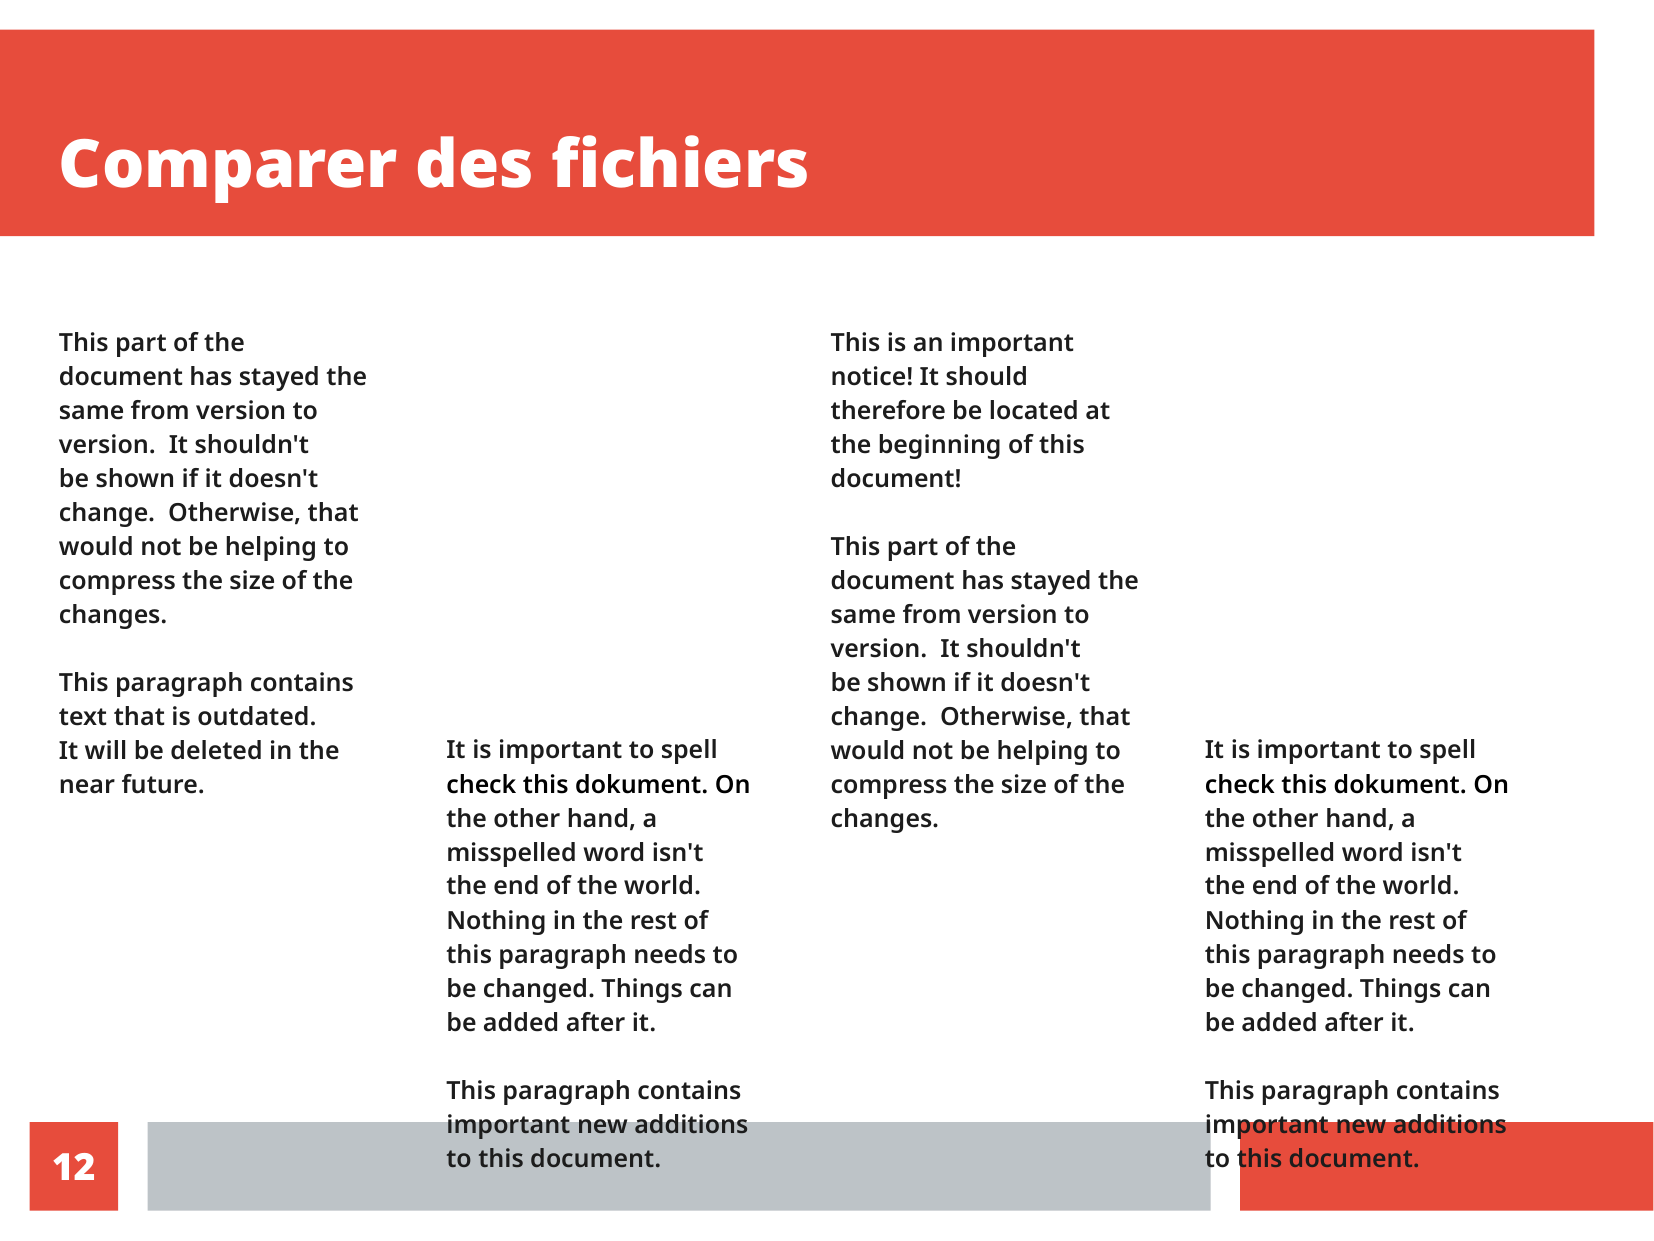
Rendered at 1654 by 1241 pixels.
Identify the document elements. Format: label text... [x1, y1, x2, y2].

title Comparer des fichiers [59, 59, 1595, 207]
list This is an important notice! It should therefore be located at the beginning of this document! This part of the document has stayed the same from version to version. It shouldn't be shown if it doesn't change. Otherwise, that would not be helping to compress the size of the changes. [830, 324, 1264, 1093]
list It is important to spell check this dokument. On the other hand, a misspelled word isn't the end of the world. Nothing in the rest of this paragraph needs to be changed. Things can be added after it. This paragraph contains important new additions to this document. [446, 732, 827, 1211]
list It is important to spell check this dokument. On the other hand, a misspelled word isn't the end of the world. Nothing in the rest of this paragraph needs to be changed. Things can be added after it. This paragraph contains important new additions to this document. [1204, 732, 1654, 1241]
list This part of the document has stayed the same from version to version. It shouldn't be shown if it doesn't change. Otherwise, that would not be helping to compress the size of the changes. This paragraph contains text that is outdated. It will be deleted in the near future. [59, 324, 497, 1093]
